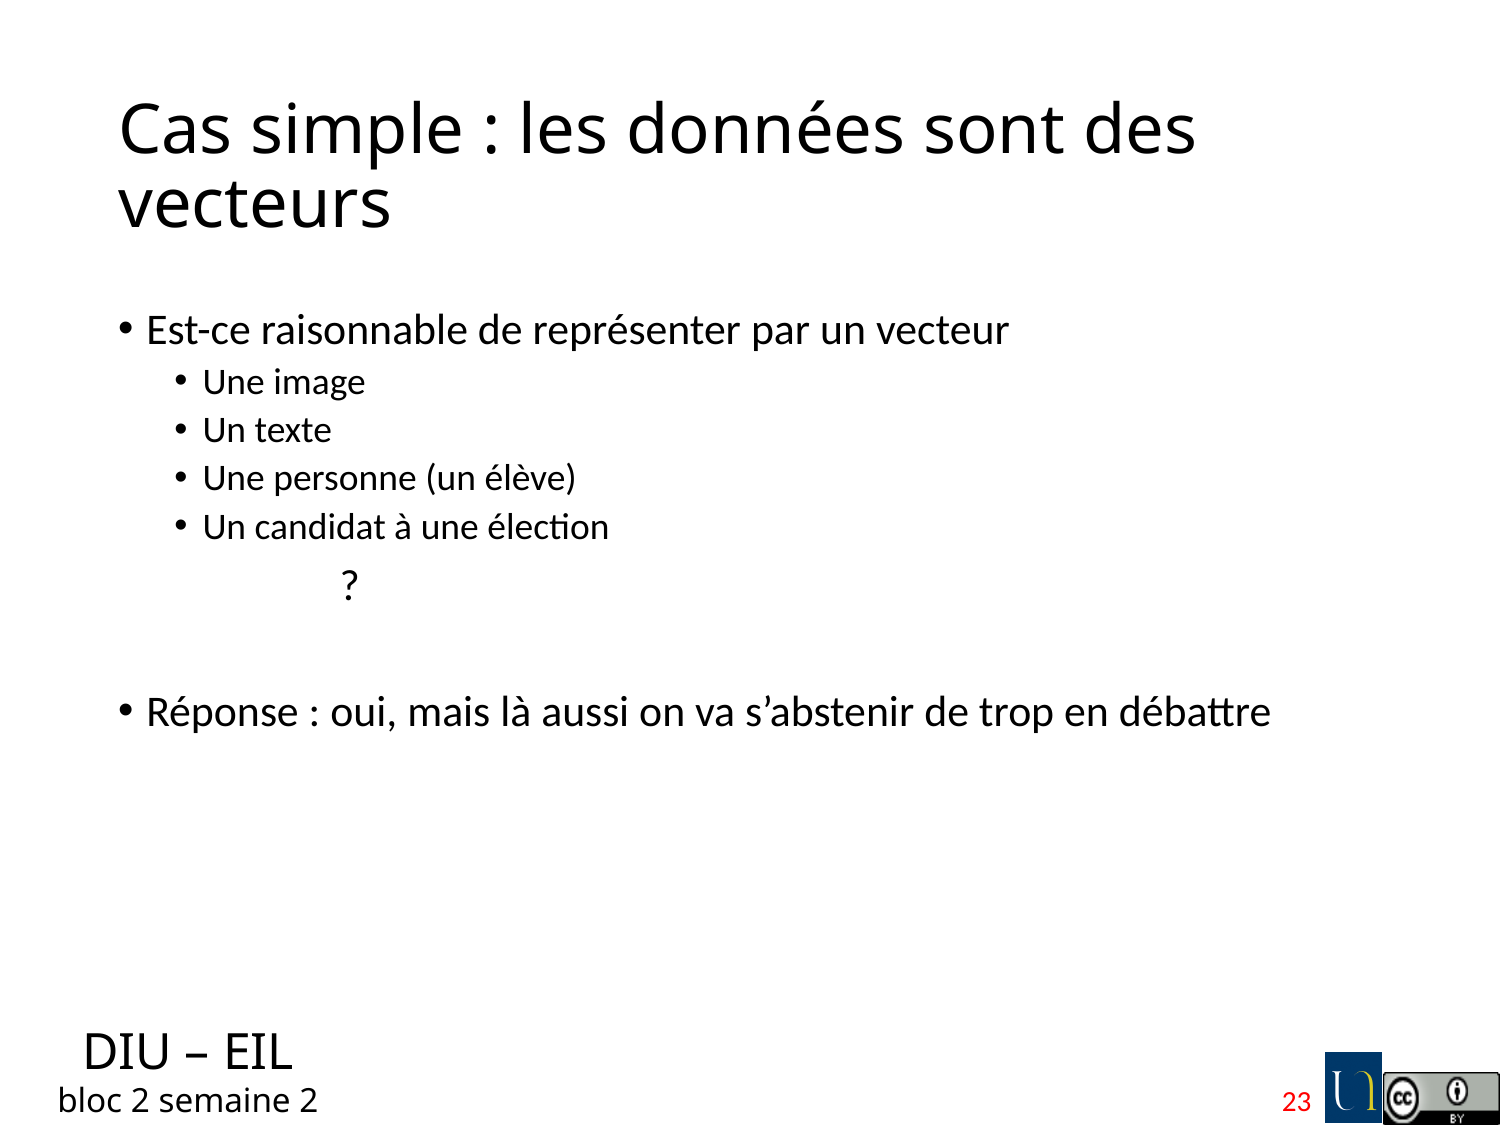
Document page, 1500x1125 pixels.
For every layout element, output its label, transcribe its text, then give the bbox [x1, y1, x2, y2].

title Cas simple : les données sont des vecteurs [103, 59, 1397, 278]
picture [1383, 1072, 1500, 1125]
list Est-ce raisonnable de représenter par un vecteur Une image Un texte Une personne (un élève) Un candidat à une élection ? Réponse : oui, mais là aussi on va s’abstenir de trop en débattre [103, 299, 1397, 1014]
picture [1325, 1052, 1382, 1123]
slide_number <numéro> [1240, 1070, 1327, 1125]
